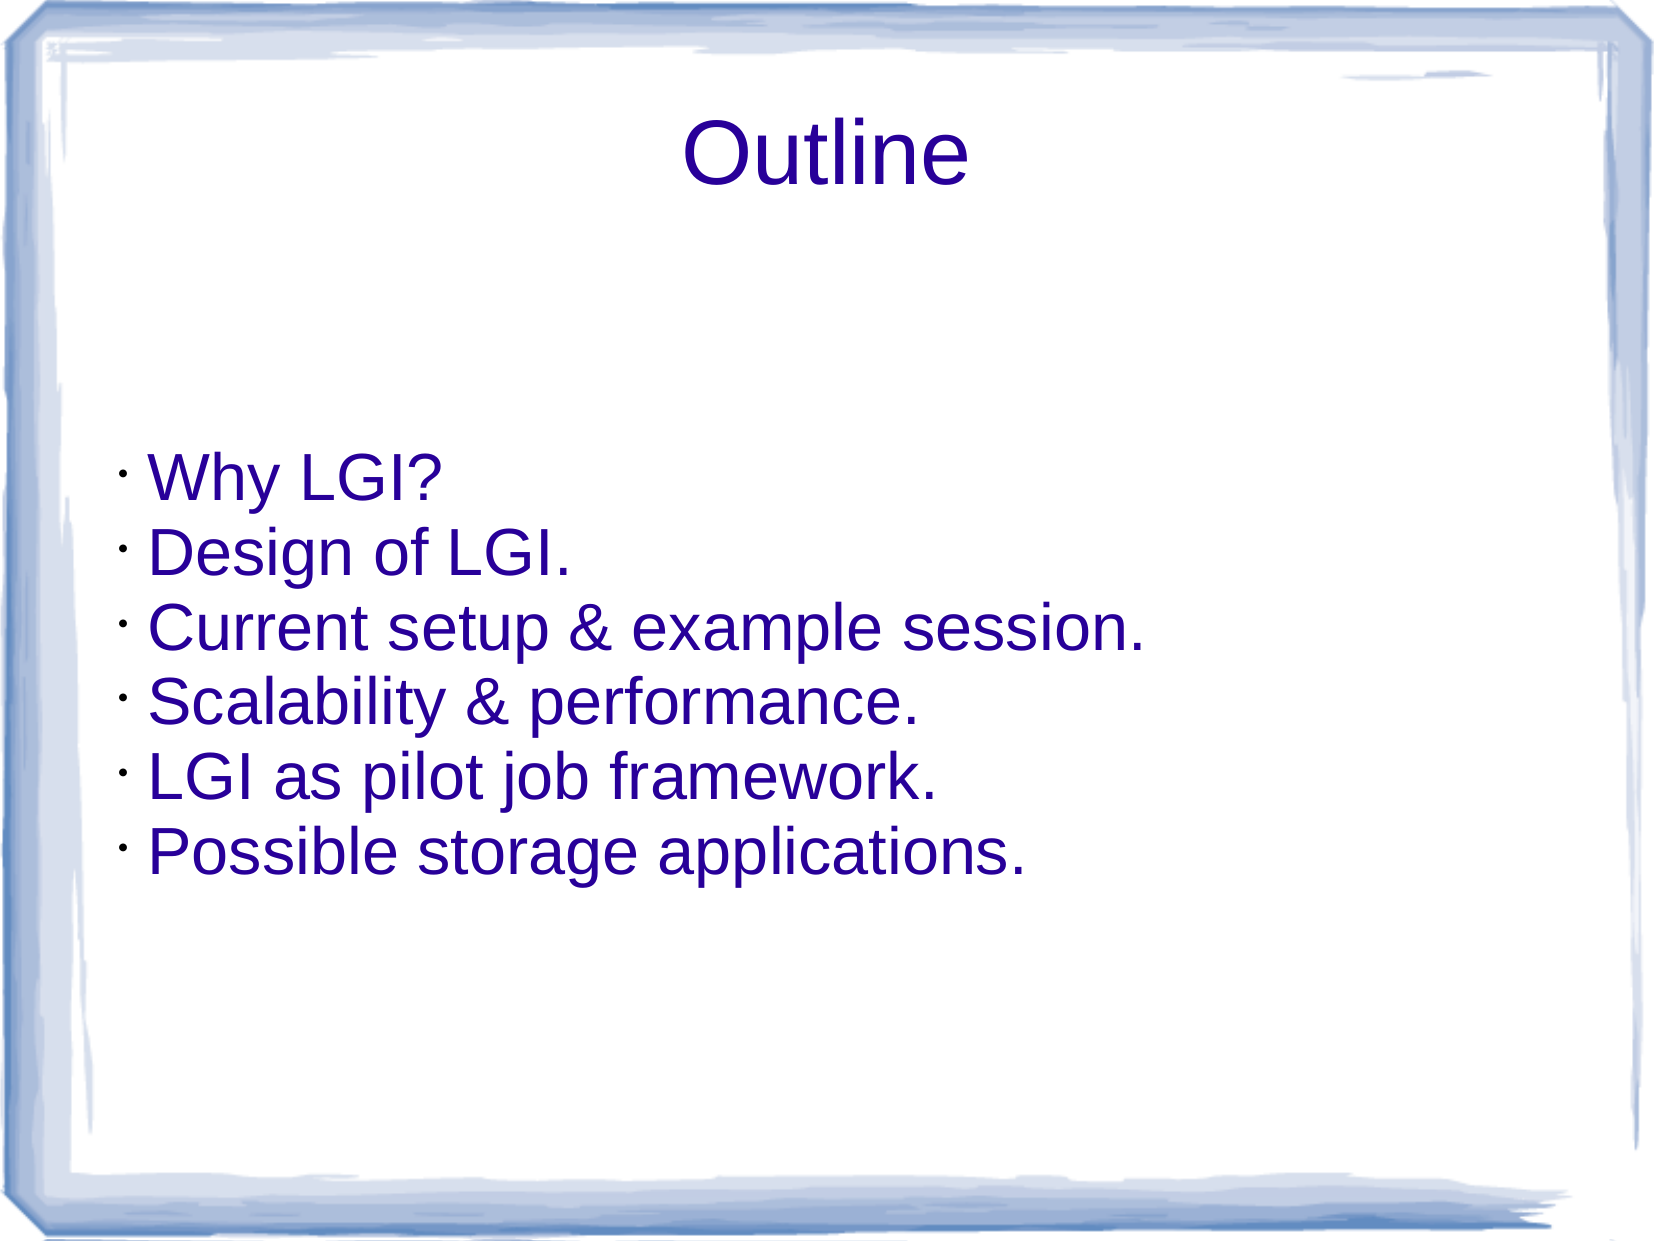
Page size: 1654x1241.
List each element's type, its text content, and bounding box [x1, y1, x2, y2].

picture [0, 0, 1654, 1241]
title Outline [82, 56, 1571, 250]
subtitle Why LGI? Design of LGI. Current setup & example session. Scalability & performance. LGI as pilot job framework. Possible storage applications. [118, 332, 1571, 997]
